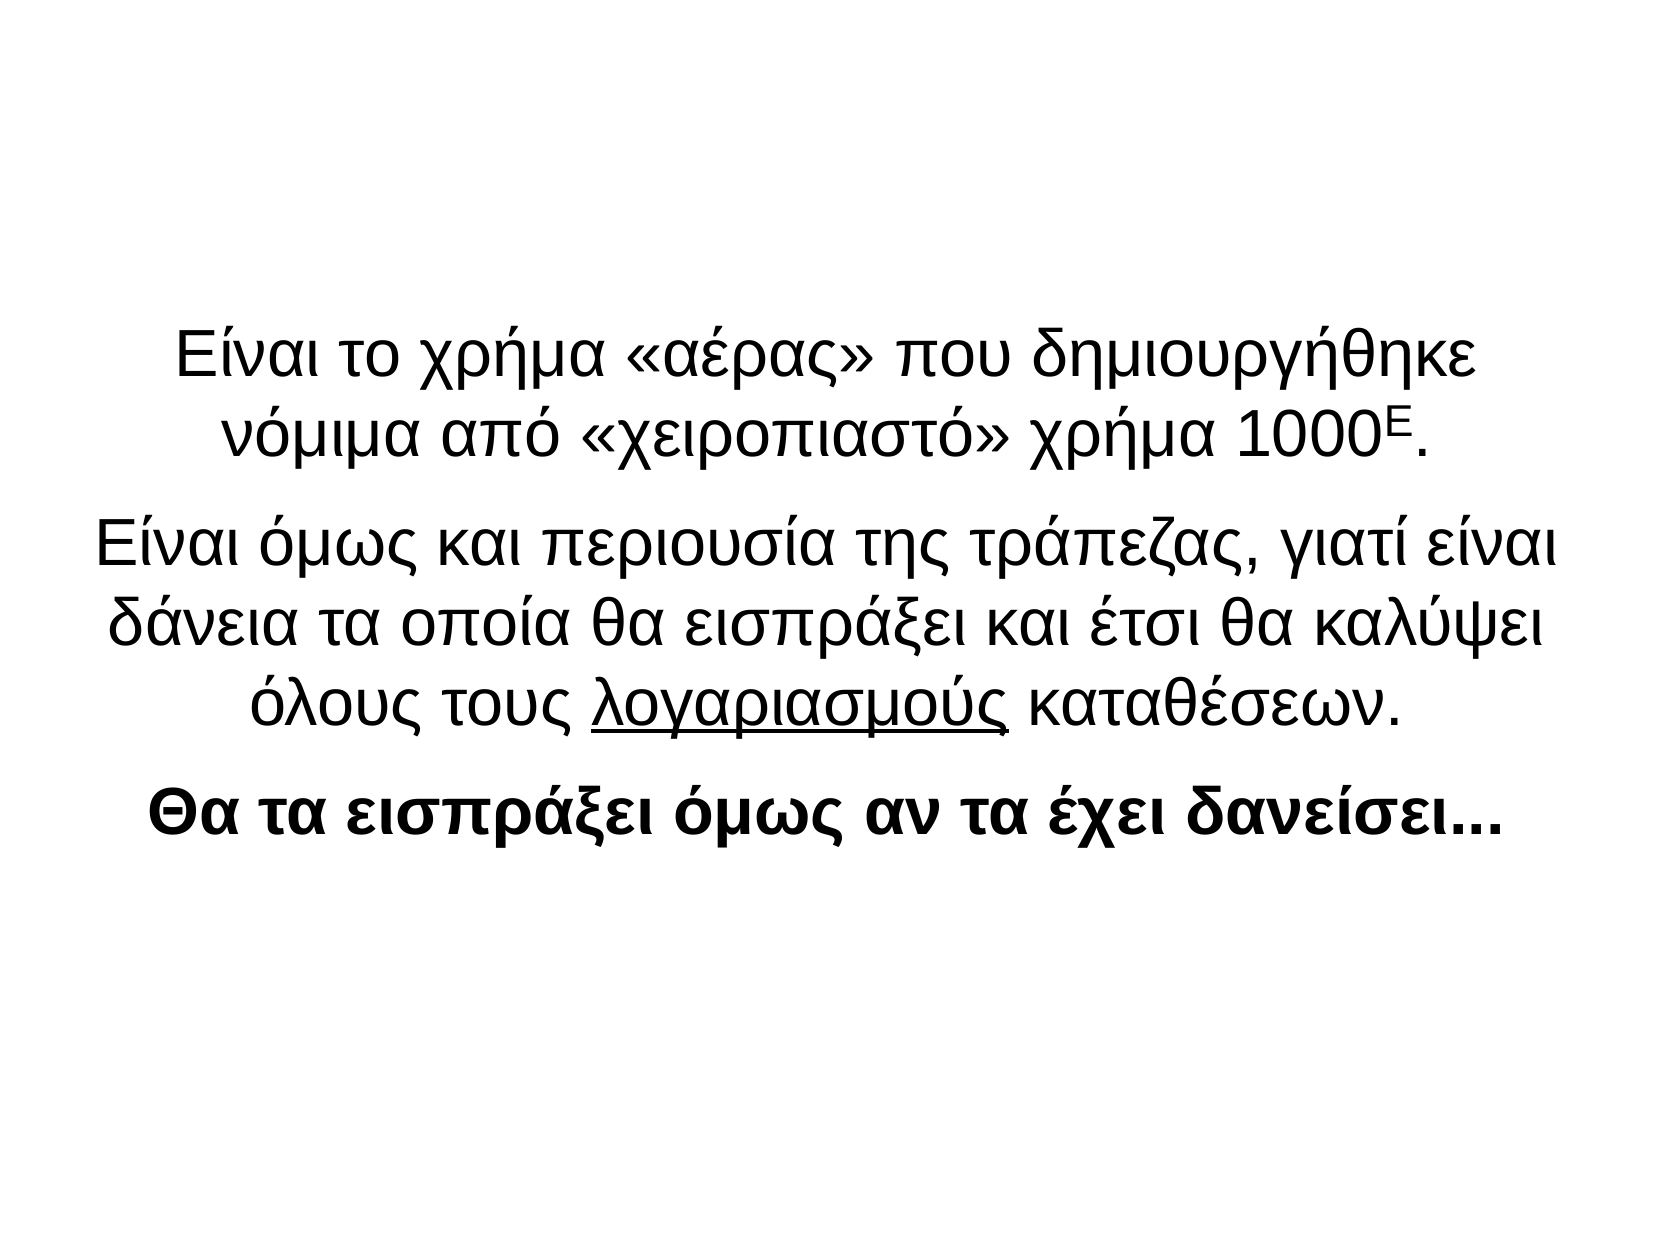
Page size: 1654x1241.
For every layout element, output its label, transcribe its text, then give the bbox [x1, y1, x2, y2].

subtitle Είναι το χρήμα «αέρας» που δημιουργήθηκε νόμιμα από «χειροπιαστό» χρήμα 1000Ε. Είναι όμως και περιουσία της τράπεζας, γιατί είναι δάνεια τα οποία θα εισπράξει και έτσι θα καλύψει όλους τους λογαριασμούς καταθέσεων. Θα τα εισπράξει όμως αν τα έχει δανείσει... [82, 56, 1571, 1102]
